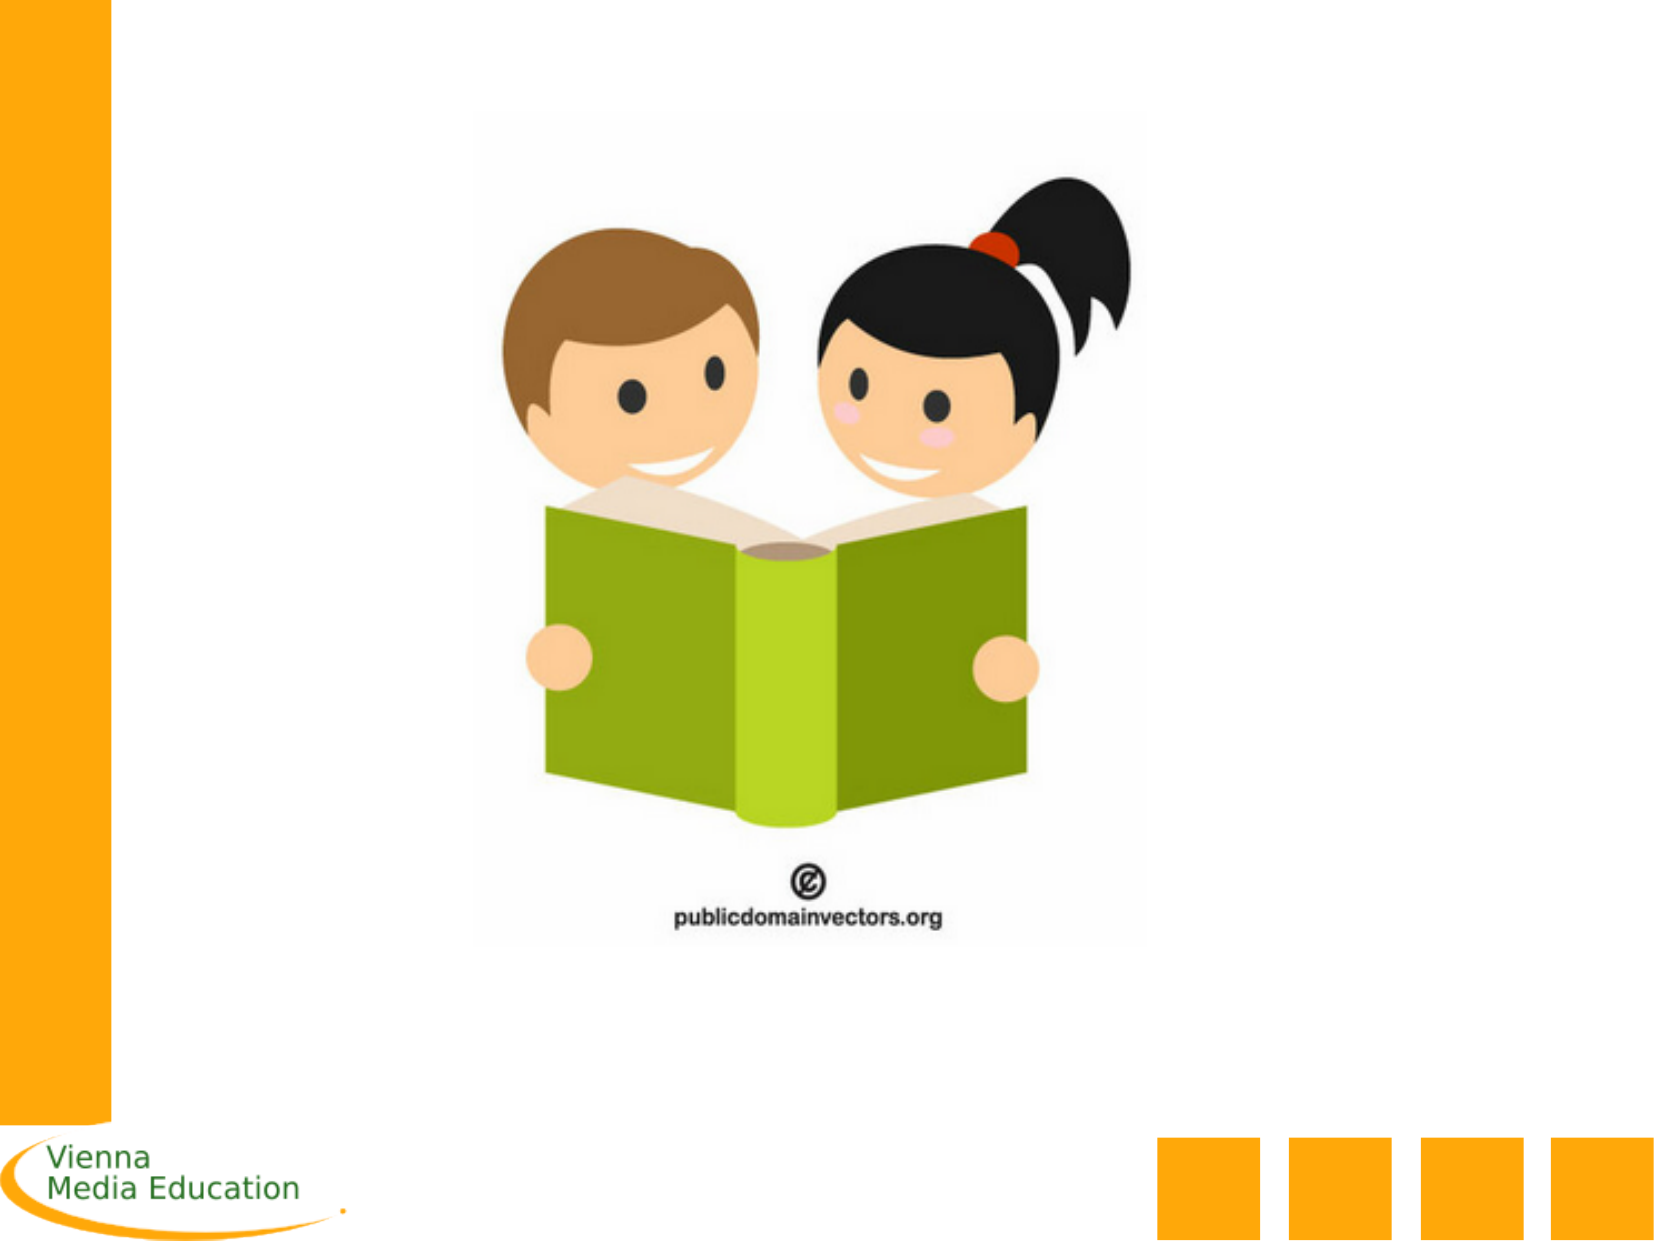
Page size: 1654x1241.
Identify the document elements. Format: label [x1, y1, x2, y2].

picture [0, 1114, 398, 1241]
picture [473, 111, 1147, 951]
